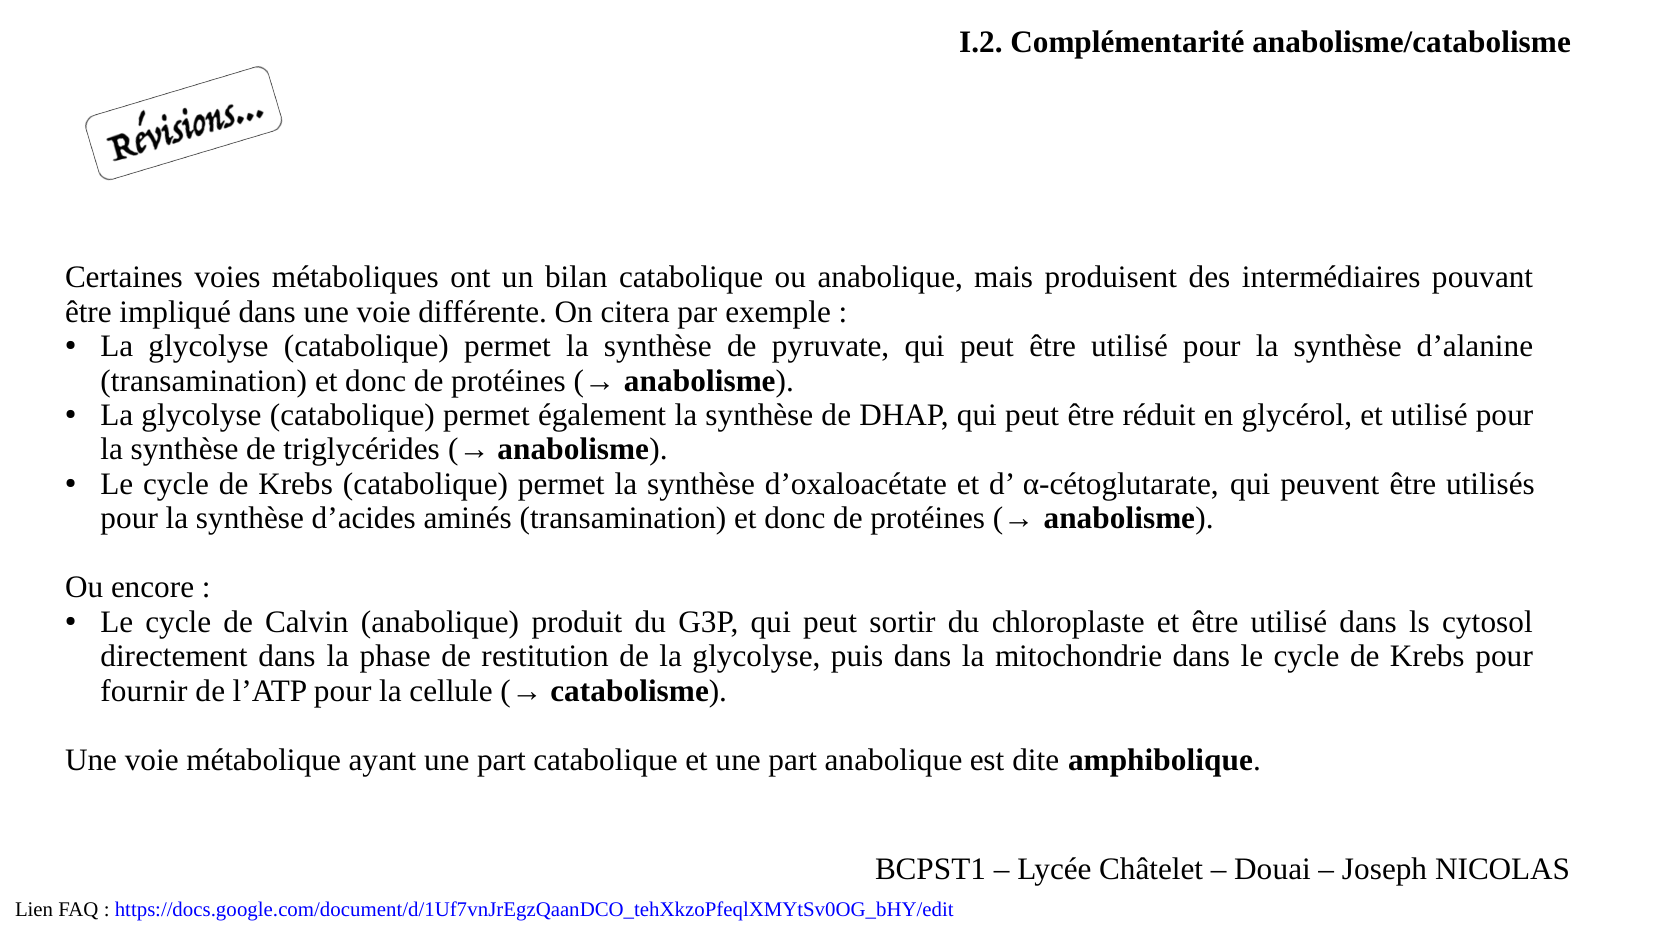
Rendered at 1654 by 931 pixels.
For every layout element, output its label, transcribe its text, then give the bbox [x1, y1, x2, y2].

picture [82, 63, 285, 183]
text_box Lien FAQ : https://docs.google.com/document/d/1Uf7vnJrEgzQaanDCO_tehXkzoPfeqlXMYtSv0OG_bHY/edit [0, 897, 993, 931]
text_box BCPST1 – Lycée Châtelet – Douai – Joseph NICOLAS [1536, 832, 1571, 905]
text_box Certaines voies métaboliques ont un bilan catabolique ou anabolique, mais produisent des intermédiaires pouvant être impliqué dans une voie différente. On citera par exemple : La glycolyse (catabolique) permet la synthèse de pyruvate, qui peut être utilisé pour la synthèse d’alanine (transamination) et donc de protéines (→ anabolisme). La glycolyse (catabolique) permet également la synthèse de DHAP, qui peut être réduit en glycérol, et utilisé pour la synthèse de triglycérides (→ anabolisme). Le cycle de Krebs (catabolique) permet la synthèse d’oxaloacétate et d’ α-cétoglutarate, qui peuvent être utilisés pour la synthèse d’acides aminés (transamination) et donc de protéines (→ anabolisme). Ou encore : Le cycle de Calvin (anabolique) produit du G3P, qui peut sortir du chloroplaste et être utilisé dans ls cytosol directement dans la phase de restitution de la glycolyse, puis dans la mitochondrie dans le cycle de Krebs pour fournir de l’ATP pour la cellule (→ catabolisme). Une voie métabolique ayant une part catabolique et une part anabolique est dite amphibolique. [64, 259, 1536, 910]
text_box I.2. Complémentarité anabolisme/catabolisme [201, 5, 1572, 78]
